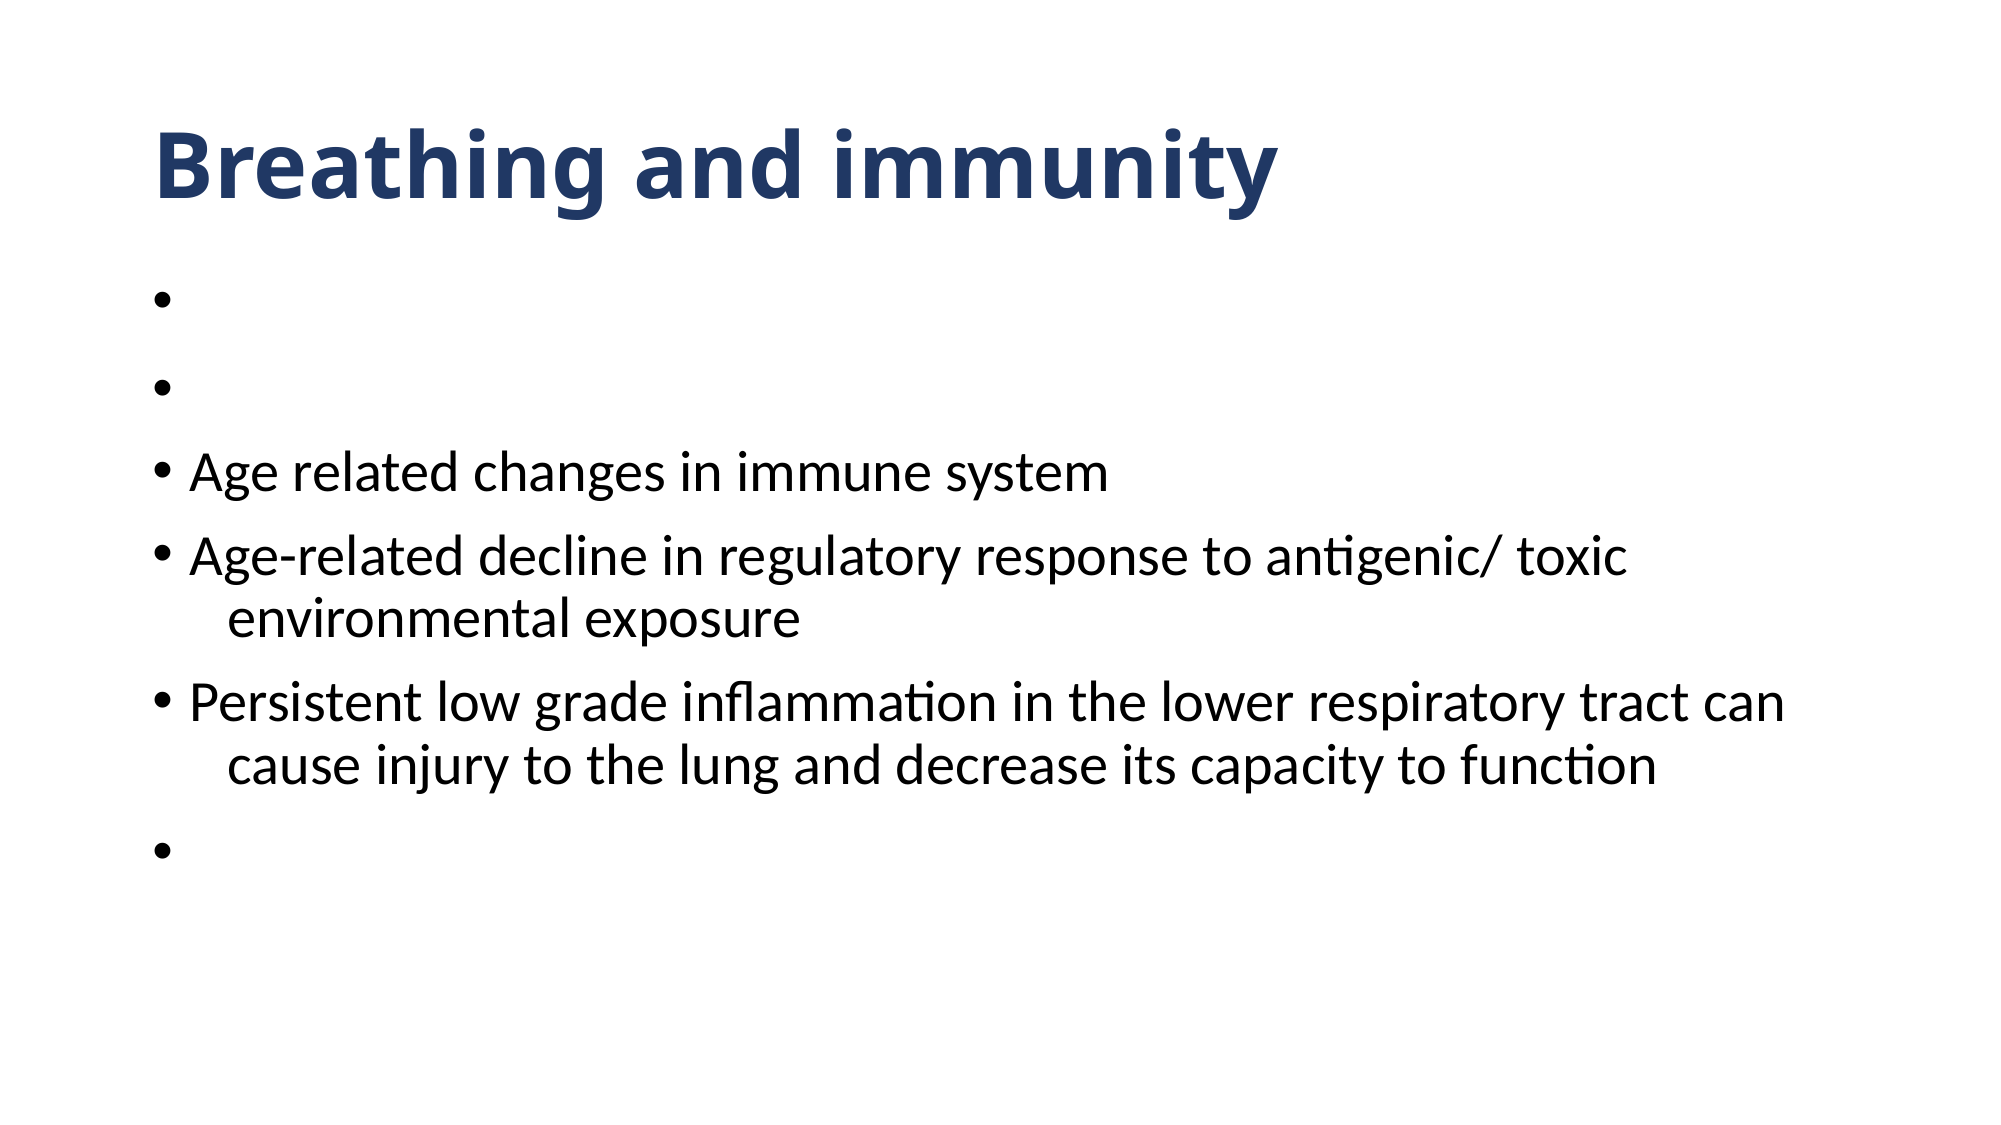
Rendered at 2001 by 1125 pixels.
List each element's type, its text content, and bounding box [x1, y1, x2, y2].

title Breathing and immunity [137, 59, 1863, 257]
list Age related changes in immune system Age-related decline in regulatory response to antigenic/ toxic environmental exposure Persistent low grade inflammation in the lower respiratory tract can cause injury to the lung and decrease its capacity to function [137, 257, 1863, 971]
